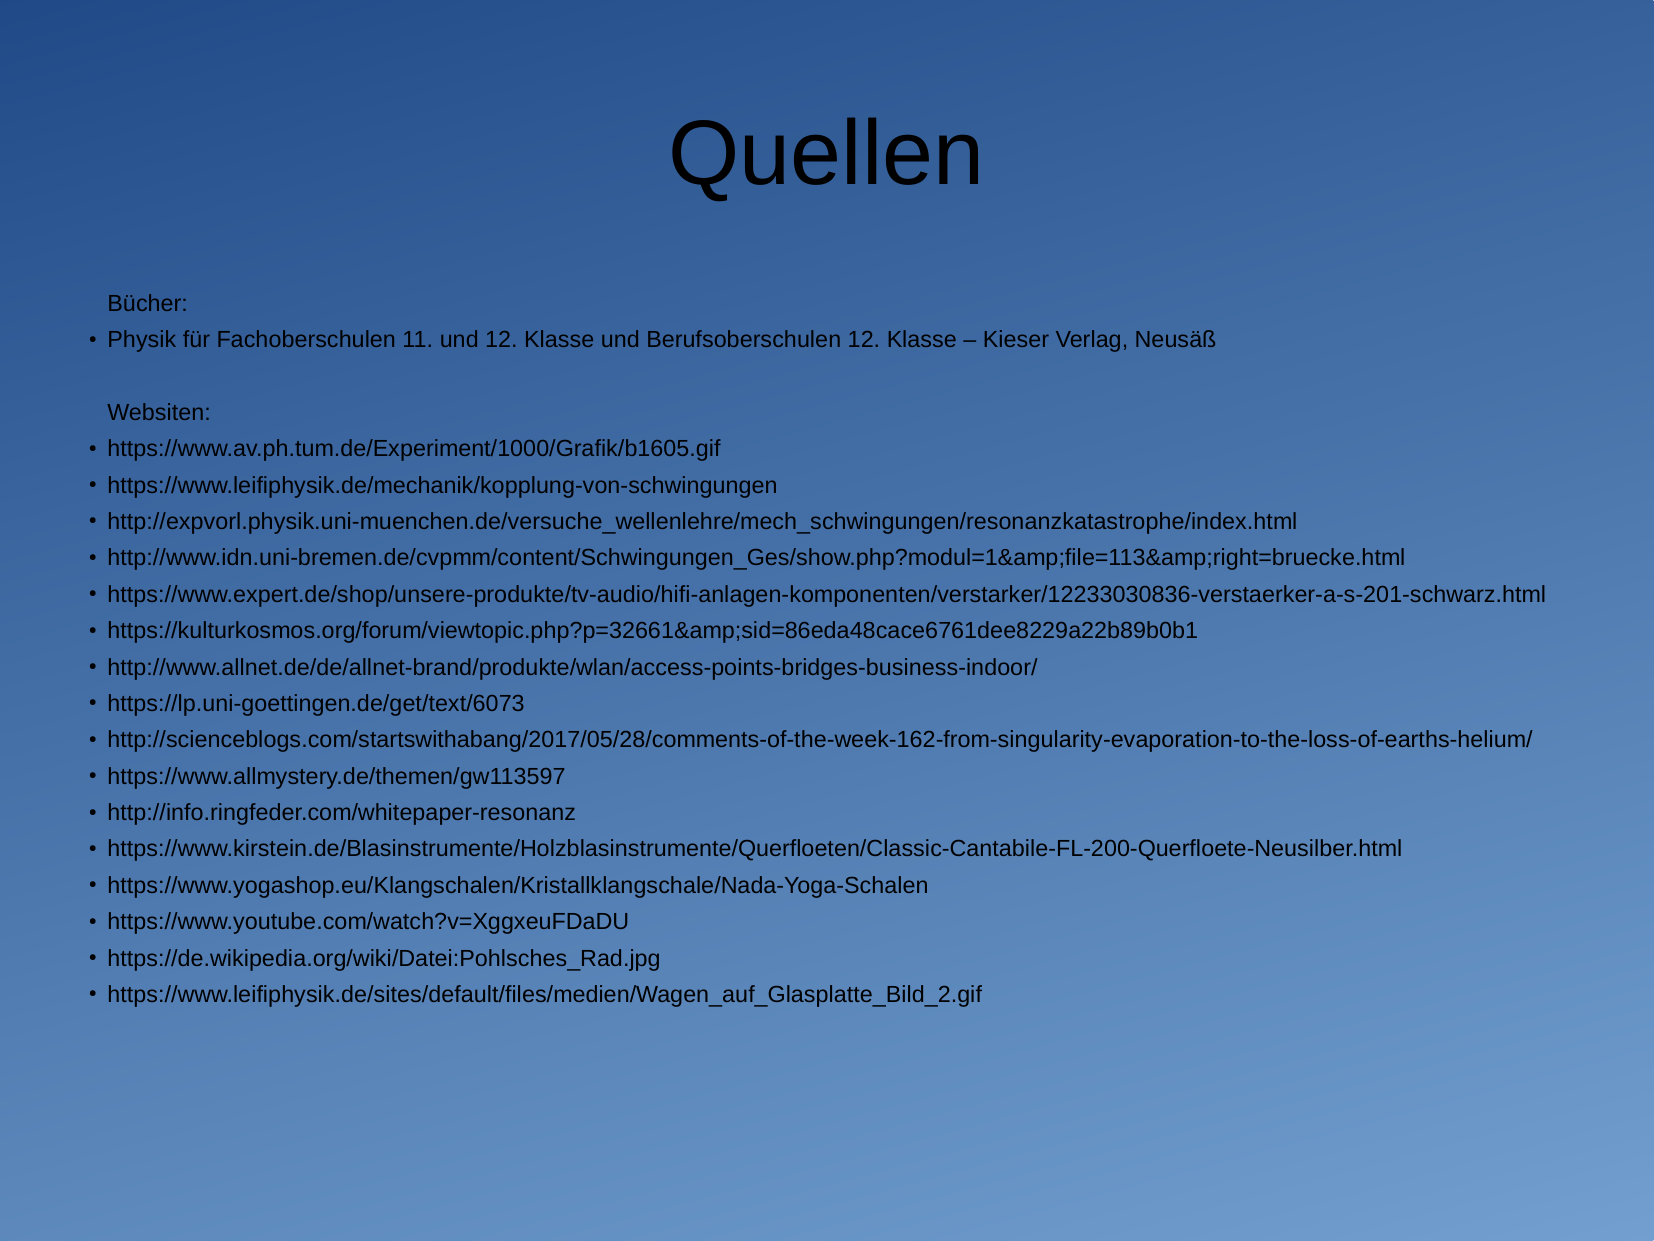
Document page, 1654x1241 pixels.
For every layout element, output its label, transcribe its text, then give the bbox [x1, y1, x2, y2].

title Quellen [82, 49, 1571, 257]
list Bücher: Physik für Fachoberschulen 11. und 12. Klasse und Berufsoberschulen 12. Klasse – Kieser Verlag, Neusäß Websiten: https://www.av.ph.tum.de/Experiment/1000/Grafik/b1605.gif https://www.leifiphysik.de/mechanik/kopplung-von-schwingungen http://expvorl.physik.uni-muenchen.de/versuche_wellenlehre/mech_schwingungen/resonanzkatastrophe/index.html http://www.idn.uni-bremen.de/cvpmm/content/Schwingungen_Ges/show.php?modul=1&amp;file=113&amp;right=bruecke.html https://www.expert.de/shop/unsere-produkte/tv-audio/hifi-anlagen-komponenten/verstarker/12233030836-verstaerker-a-s-201-schwarz.html https://kulturkosmos.org/forum/viewtopic.php?p=32661&amp;sid=86eda48cace6761dee8229a22b89b0b1 http://www.allnet.de/de/allnet-brand/produkte/wlan/access-points-bridges-business-indoor/ https://lp.uni-goettingen.de/get/text/6073 http://scienceblogs.com/startswithabang/2017/05/28/comments-of-the-week-162-from-singularity-evaporation-to-the-loss-of-earths-helium/ https://www.allmystery.de/themen/gw113597 http://info.ringfeder.com/whitepaper-resonanz https://www.kirstein.de/Blasinstrumente/Holzblasinstrumente/Querfloeten/Classic-Cantabile-FL-200-Querfloete-Neusilber.html https://www.yogashop.eu/Klangschalen/Kristallklangschale/Nada-Yoga-Schalen https://www.youtube.com/watch?v=XggxeuFDaDU https://de.wikipedia.org/wiki/Datei:Pohlsches_Rad.jpg https://www.leifiphysik.de/sites/default/files/medien/Wagen_auf_Glasplatte_Bild_2.gif [82, 290, 1571, 1010]
